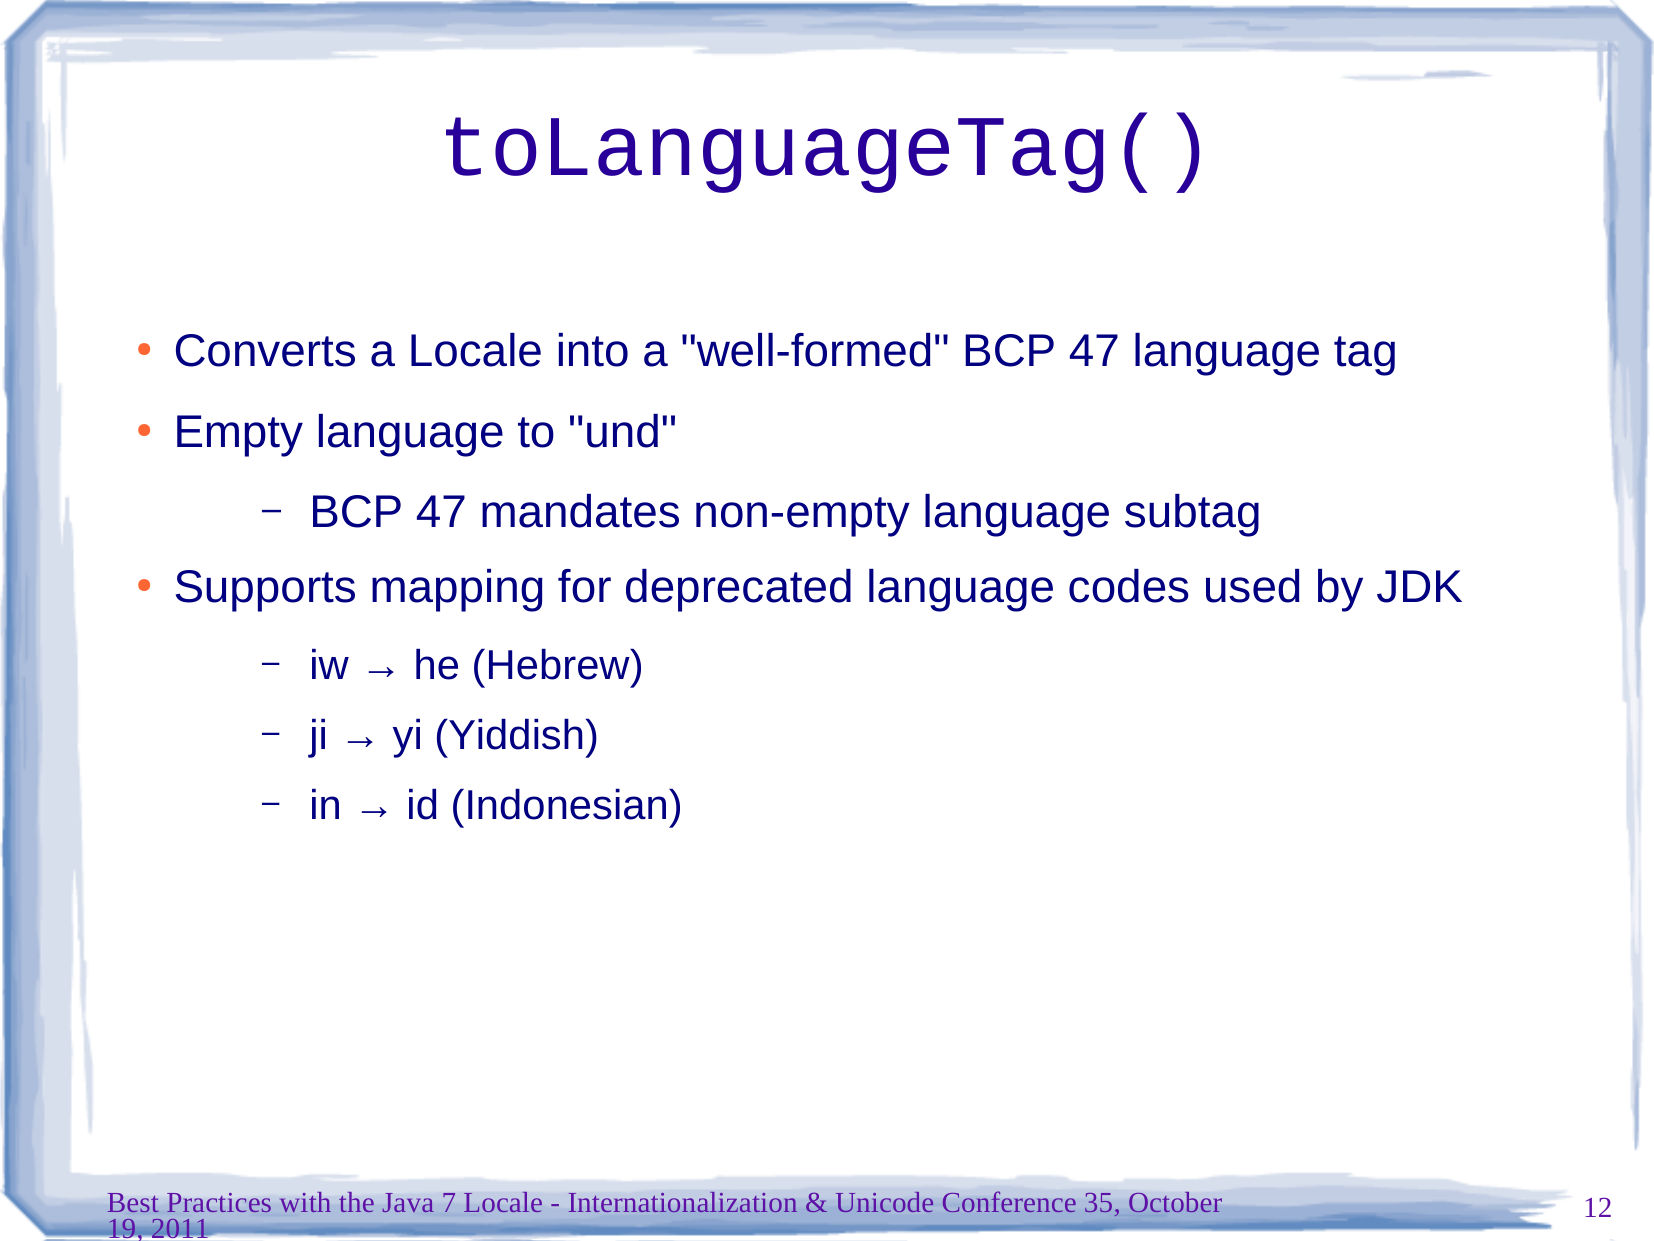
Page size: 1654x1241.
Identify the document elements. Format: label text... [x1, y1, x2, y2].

list Converts a Locale into a "well-formed" BCP 47 language tag Empty language to "und" BCP 47 mandates non-empty language subtag Supports mapping for deprecated language codes used by JDK iw → he (Hebrew) ji → yi (Yiddish) in → id (Indonesian) [118, 324, 1571, 1126]
picture [0, 0, 1654, 1241]
title toLanguageTag() [82, 49, 1571, 257]
